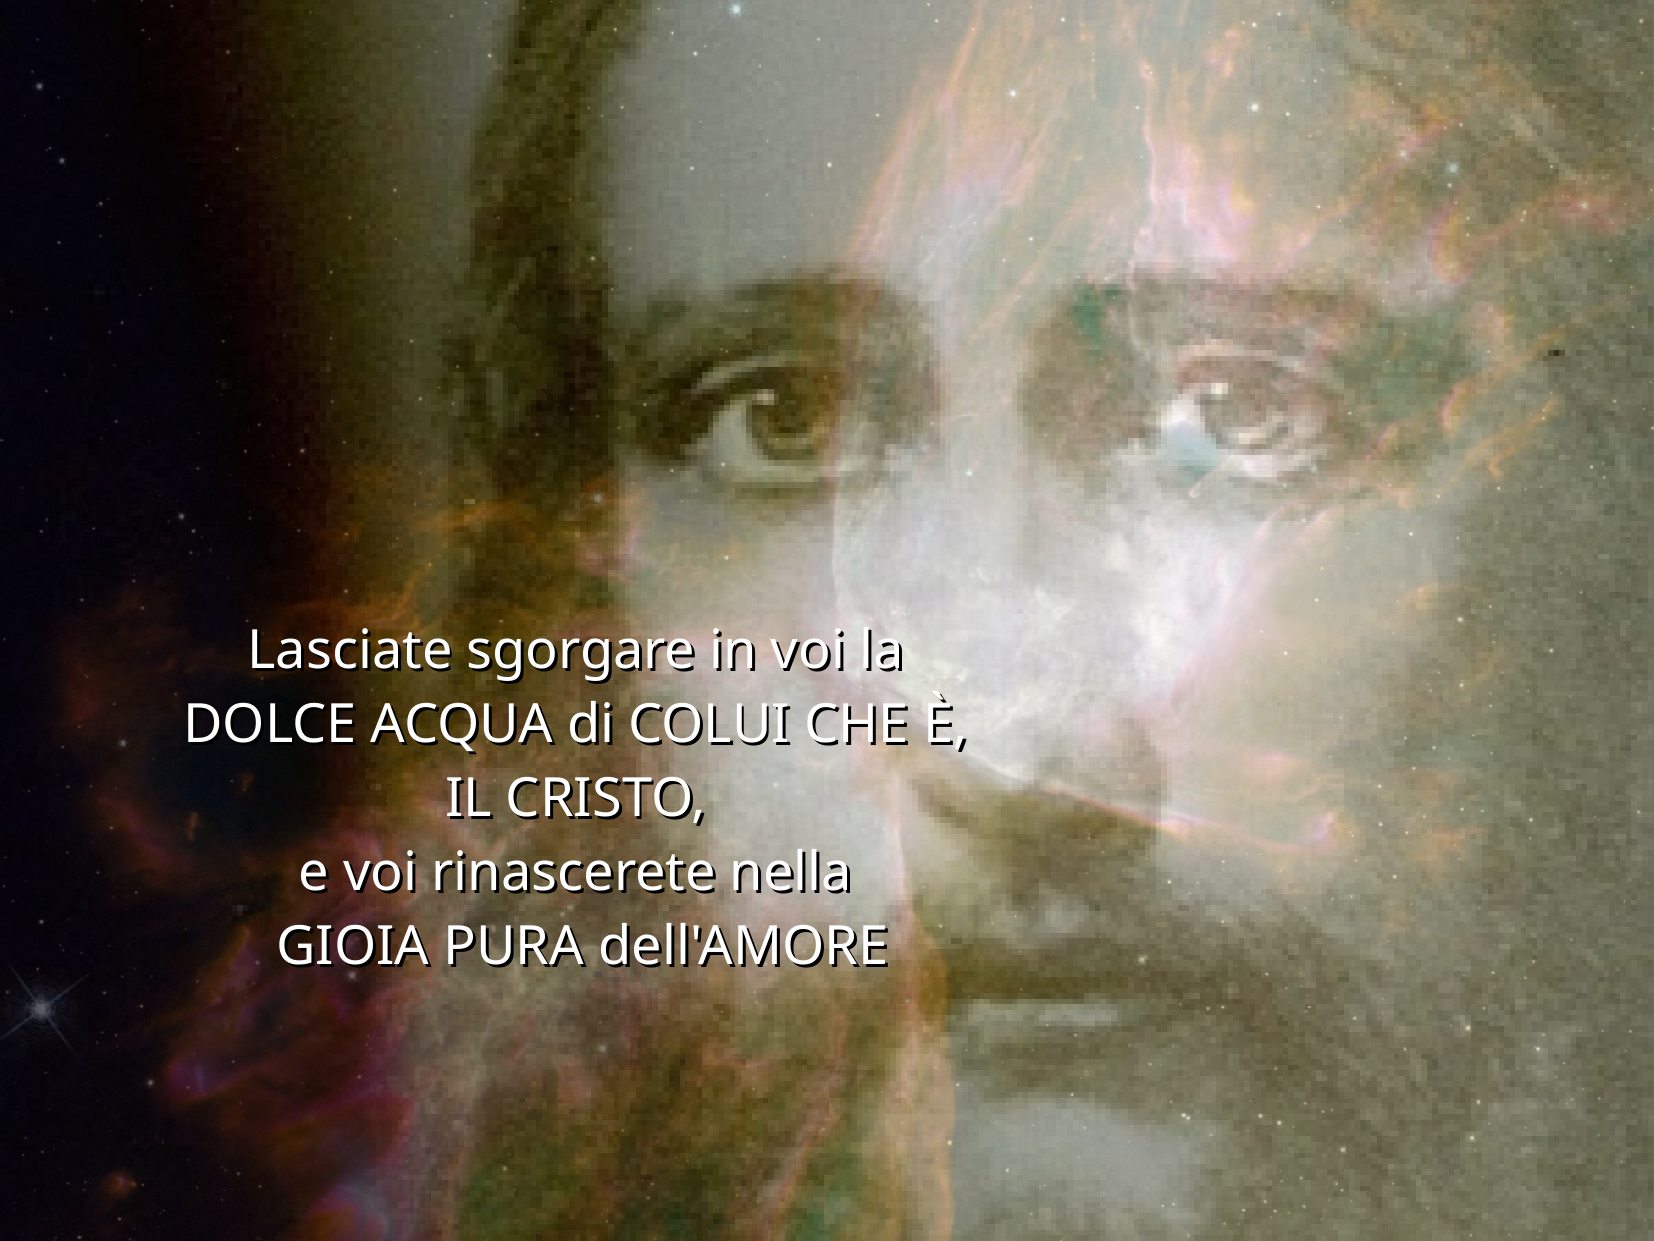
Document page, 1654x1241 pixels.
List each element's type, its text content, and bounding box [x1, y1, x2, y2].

title Lasciate sgorgare in voi la DOLCE ACQUA di COLUI CHE È, IL CRISTO, e voi rinascerete nella GIOIA PURA dell'AMORE [59, 620, 1093, 972]
picture [0, 0, 1654, 1241]
